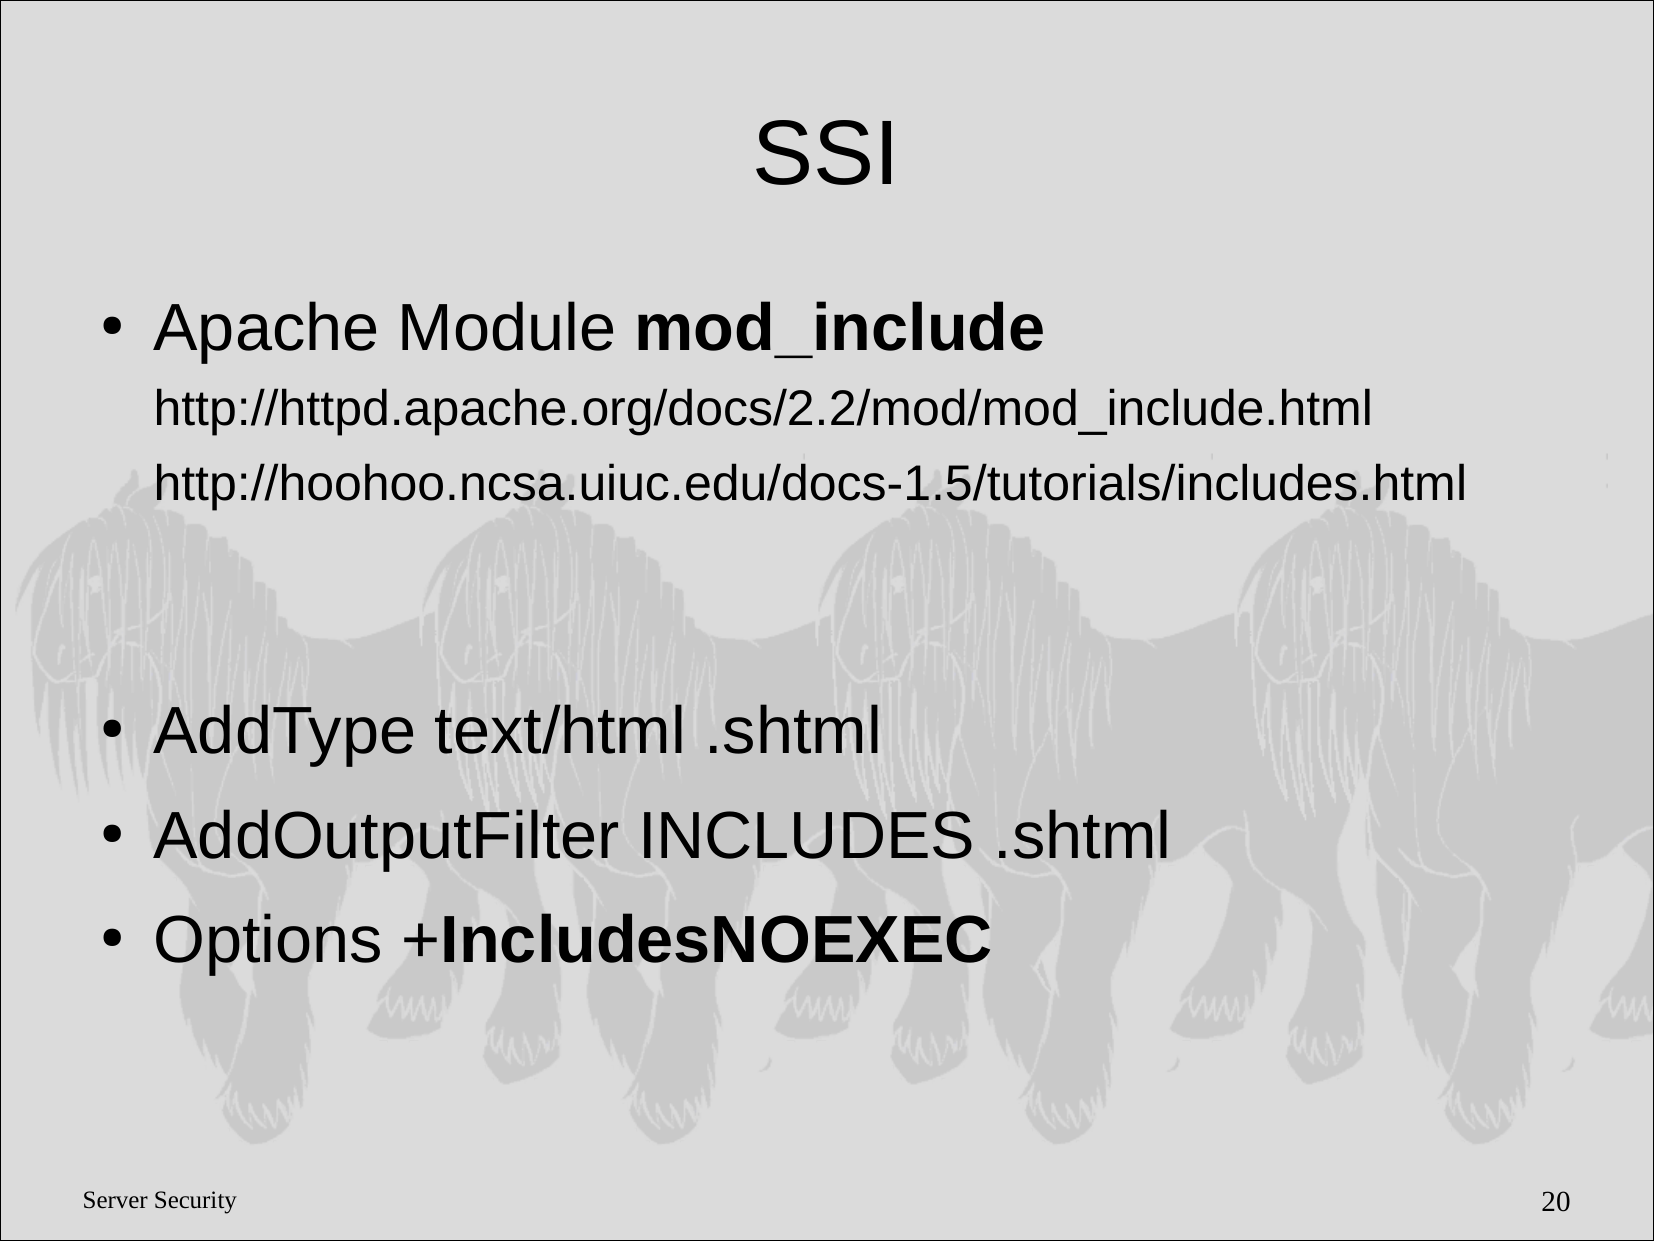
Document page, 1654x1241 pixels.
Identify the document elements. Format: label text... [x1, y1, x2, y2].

list Apache Module mod_include http://httpd.apache.org/docs/2.2/mod/mod_include.html http://hoohoo.ncsa.uiuc.edu/docs-1.5/tutorials/includes.html AddType text/html .shtml AddOutputFilter INCLUDES .shtml Options +IncludesNOEXEC [82, 290, 1571, 1094]
title SSI [82, 49, 1571, 257]
